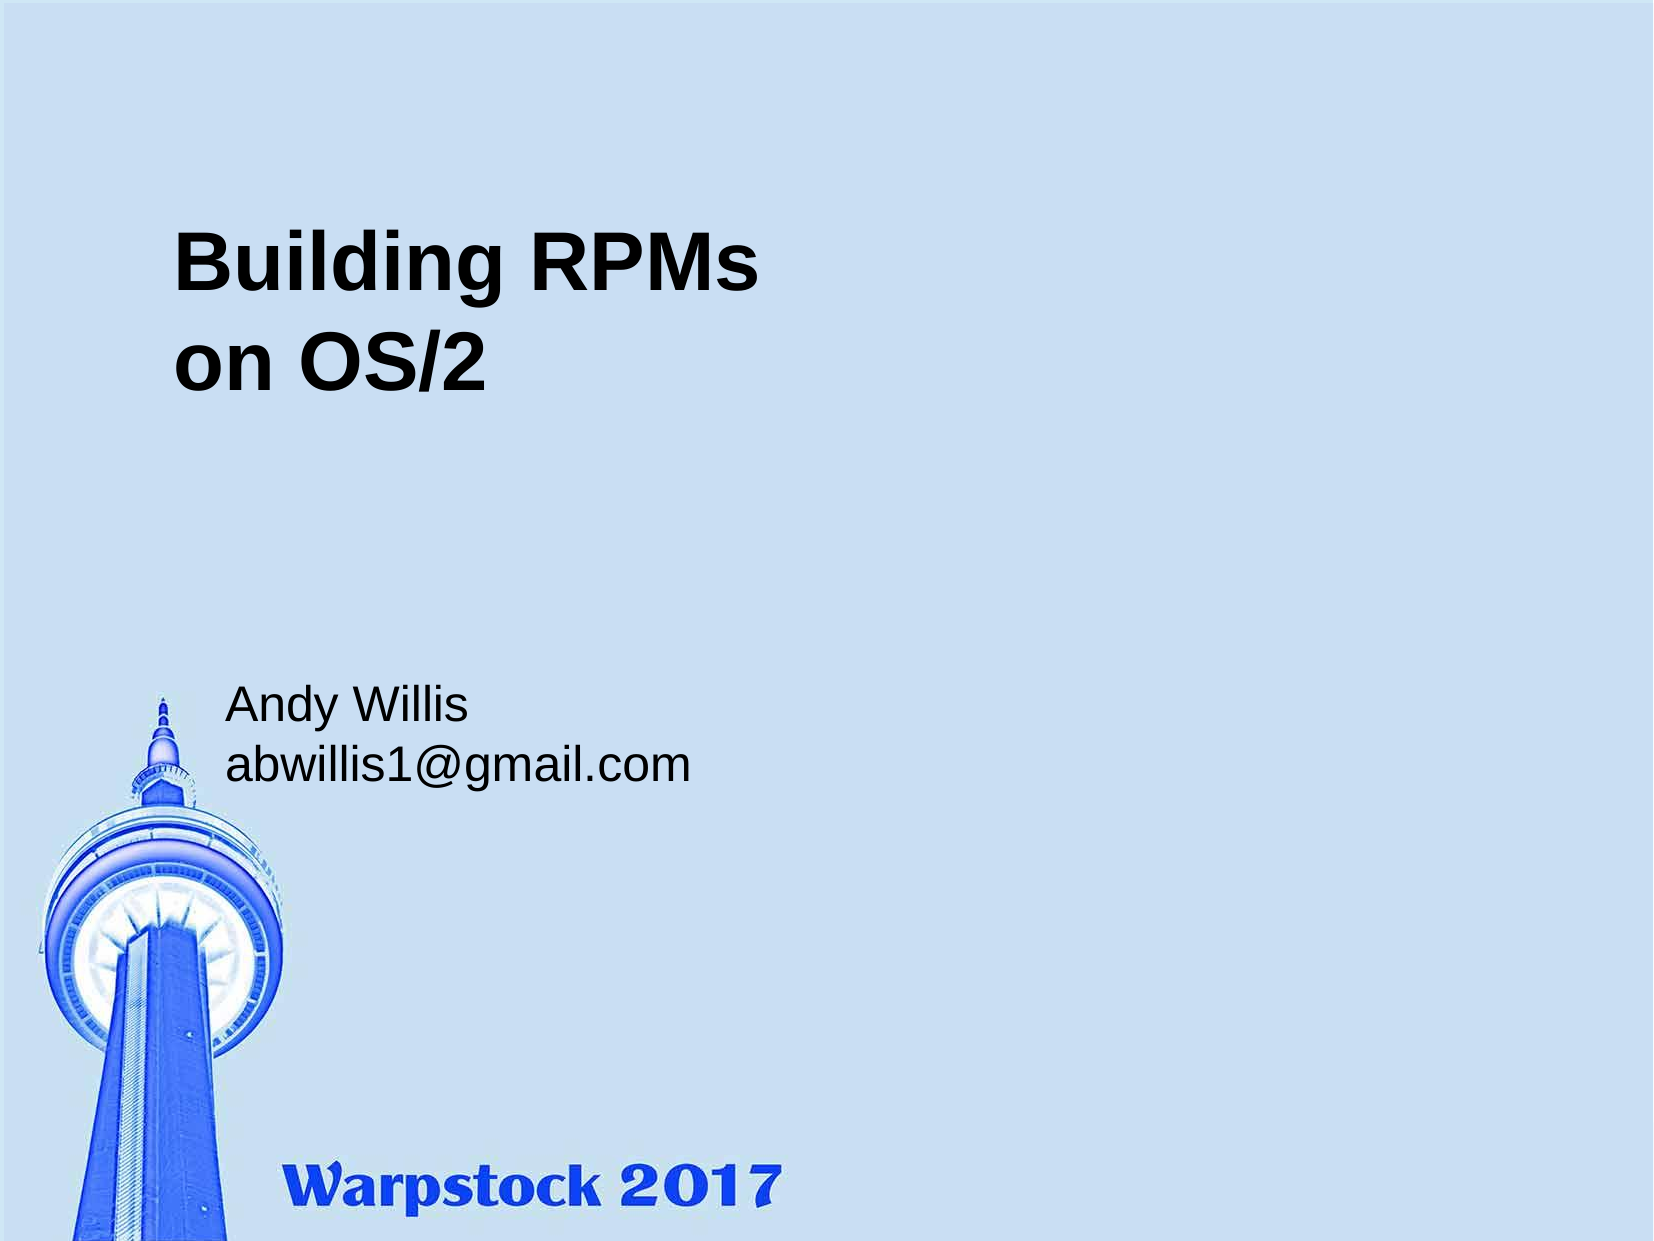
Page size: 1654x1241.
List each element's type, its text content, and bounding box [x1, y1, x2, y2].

text_box Building RPMs on OS/2 [173, 209, 1420, 405]
picture [4, 3, 1654, 1241]
text_box Andy Willis abwillis1@gmail.com [224, 673, 1471, 791]
